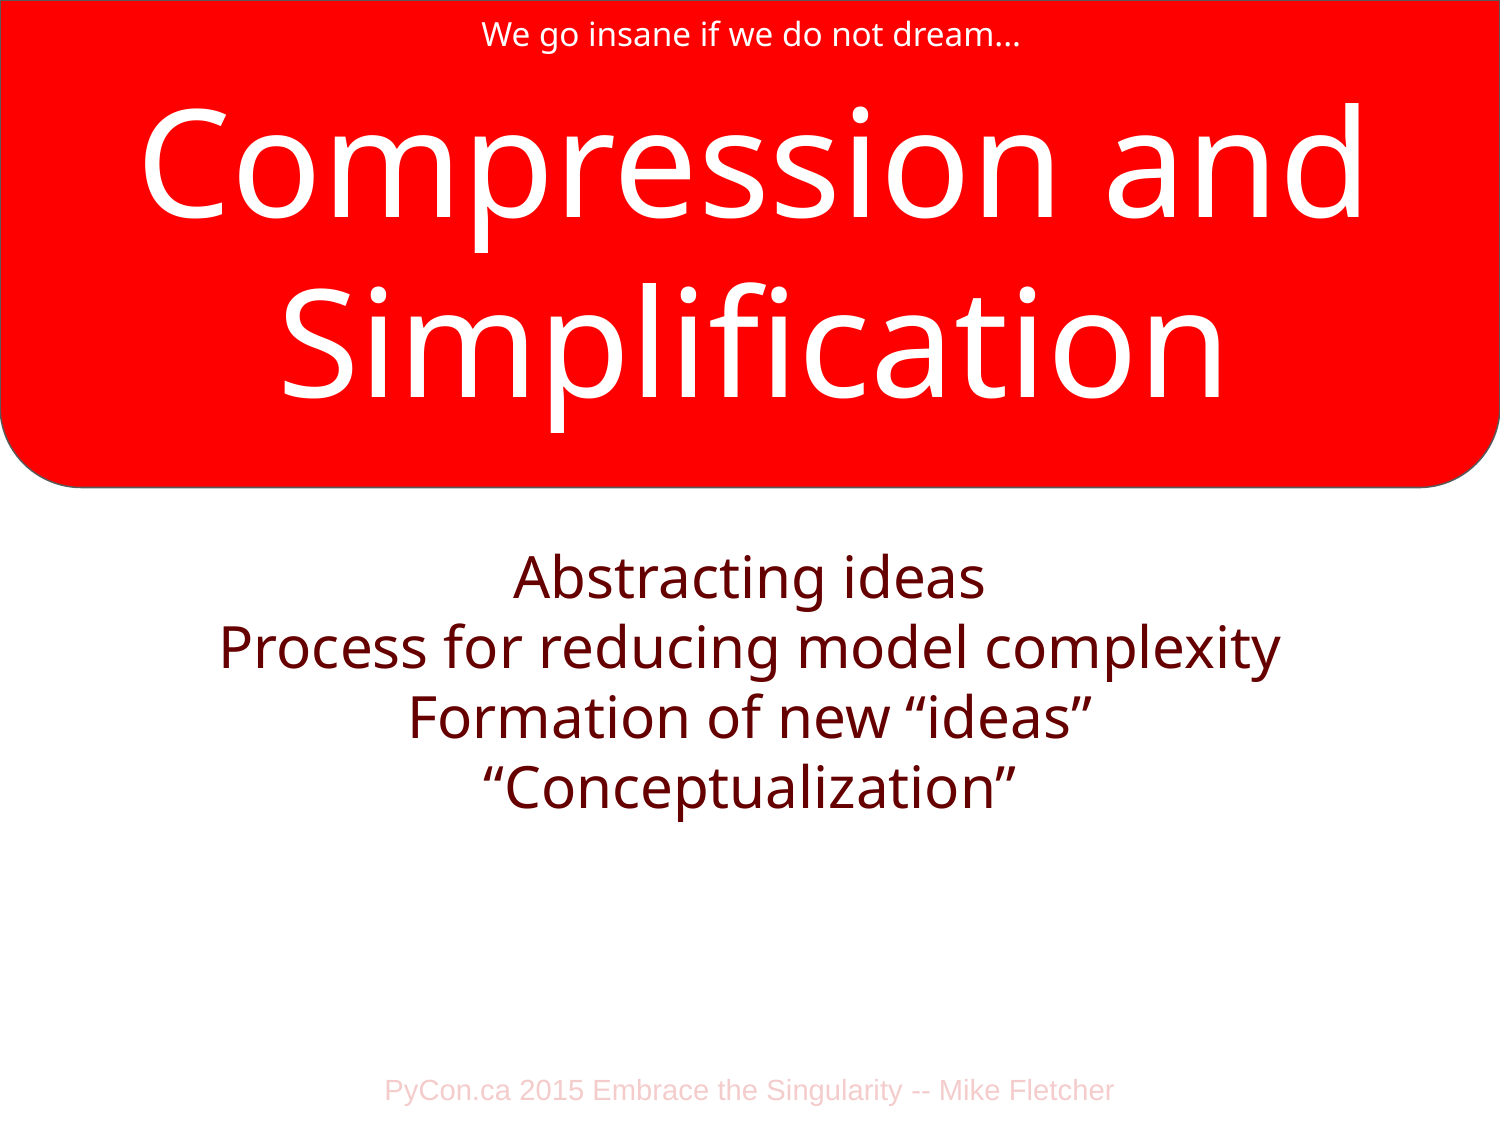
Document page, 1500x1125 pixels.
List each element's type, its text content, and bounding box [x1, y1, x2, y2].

title Compression and Simplification [28, 65, 1480, 488]
subtitle Abstracting ideas Process for reducing model complexity Formation of new “ideas” “Conceptualization” [0, 525, 1500, 1107]
subtitle We go insane if we do not dream... [1, 0, 1500, 65]
